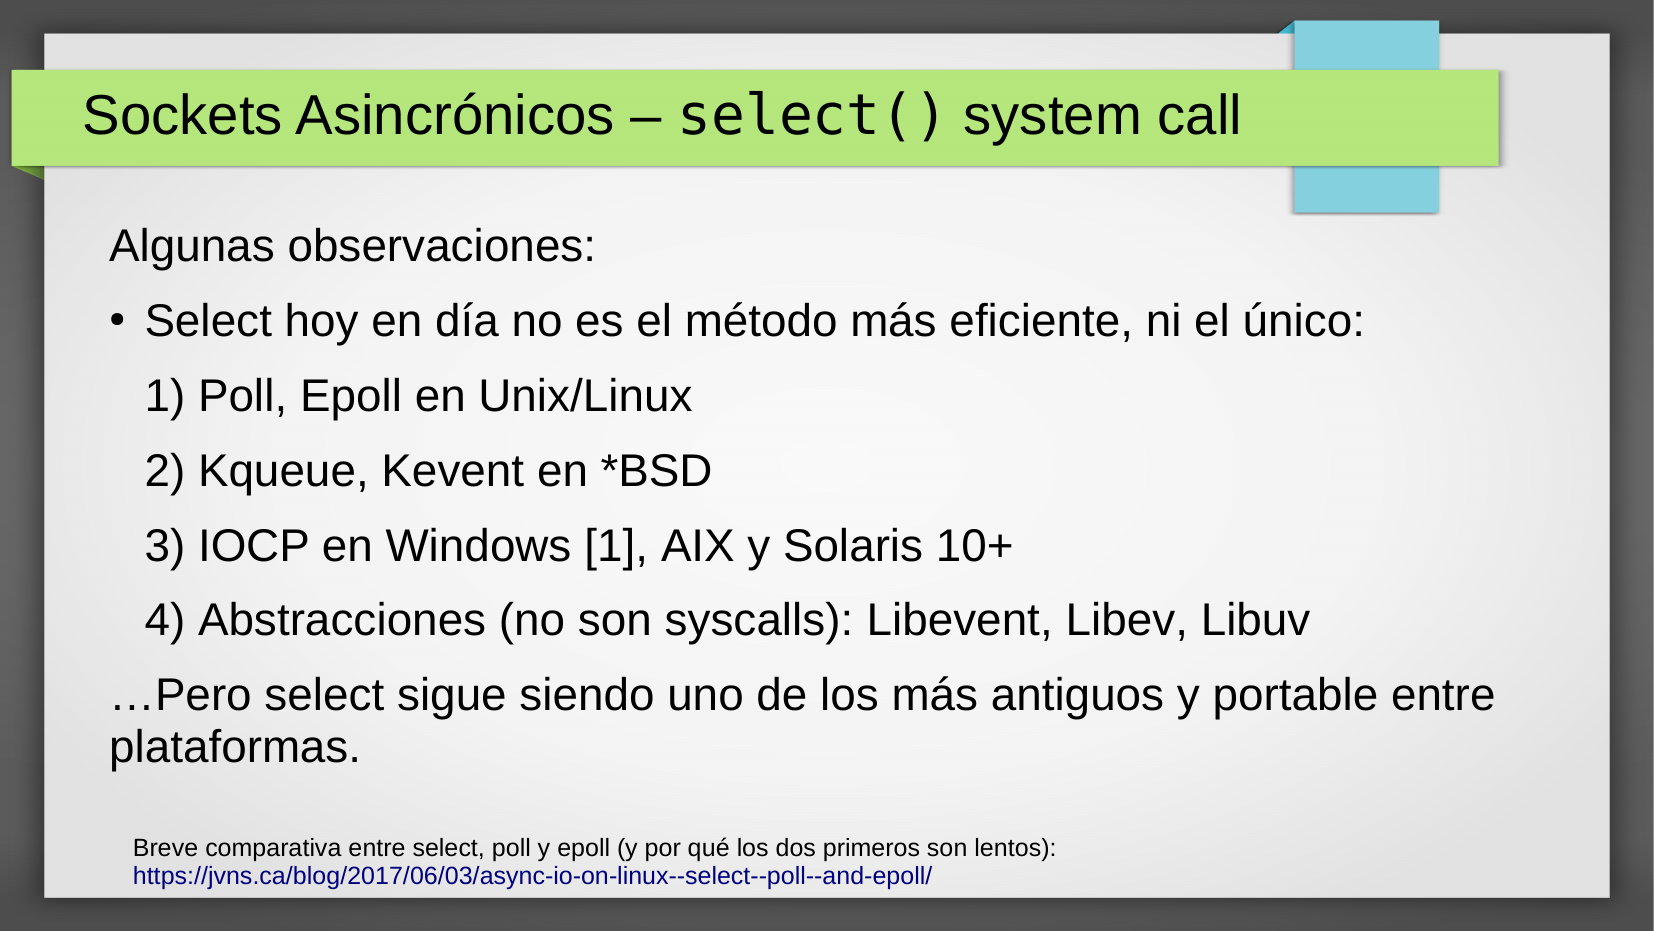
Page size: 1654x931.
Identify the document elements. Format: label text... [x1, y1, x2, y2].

picture [0, 0, 1654, 931]
text_box Breve comparativa entre select, poll y epoll (y por qué los dos primeros son lentos): https://jvns.ca/blog/2017/06/03/async-io-on-linux--select--poll--and-epoll/ [118, 826, 1430, 898]
title Sockets Asincrónicos – select() system call [82, 52, 1323, 179]
text_box Algunas observaciones: Select hoy en día no es el método más eficiente, ni el único: Poll, Epoll en Unix/Linux Kqueue, Kevent en *BSD IOCP en Windows [1], AIX y Solaris 10+ Abstracciones (no son syscalls): Libevent, Libev, Libuv …Pero select sigue siendo uno de los más antiguos y portable entre plataformas. [94, 212, 1571, 780]
